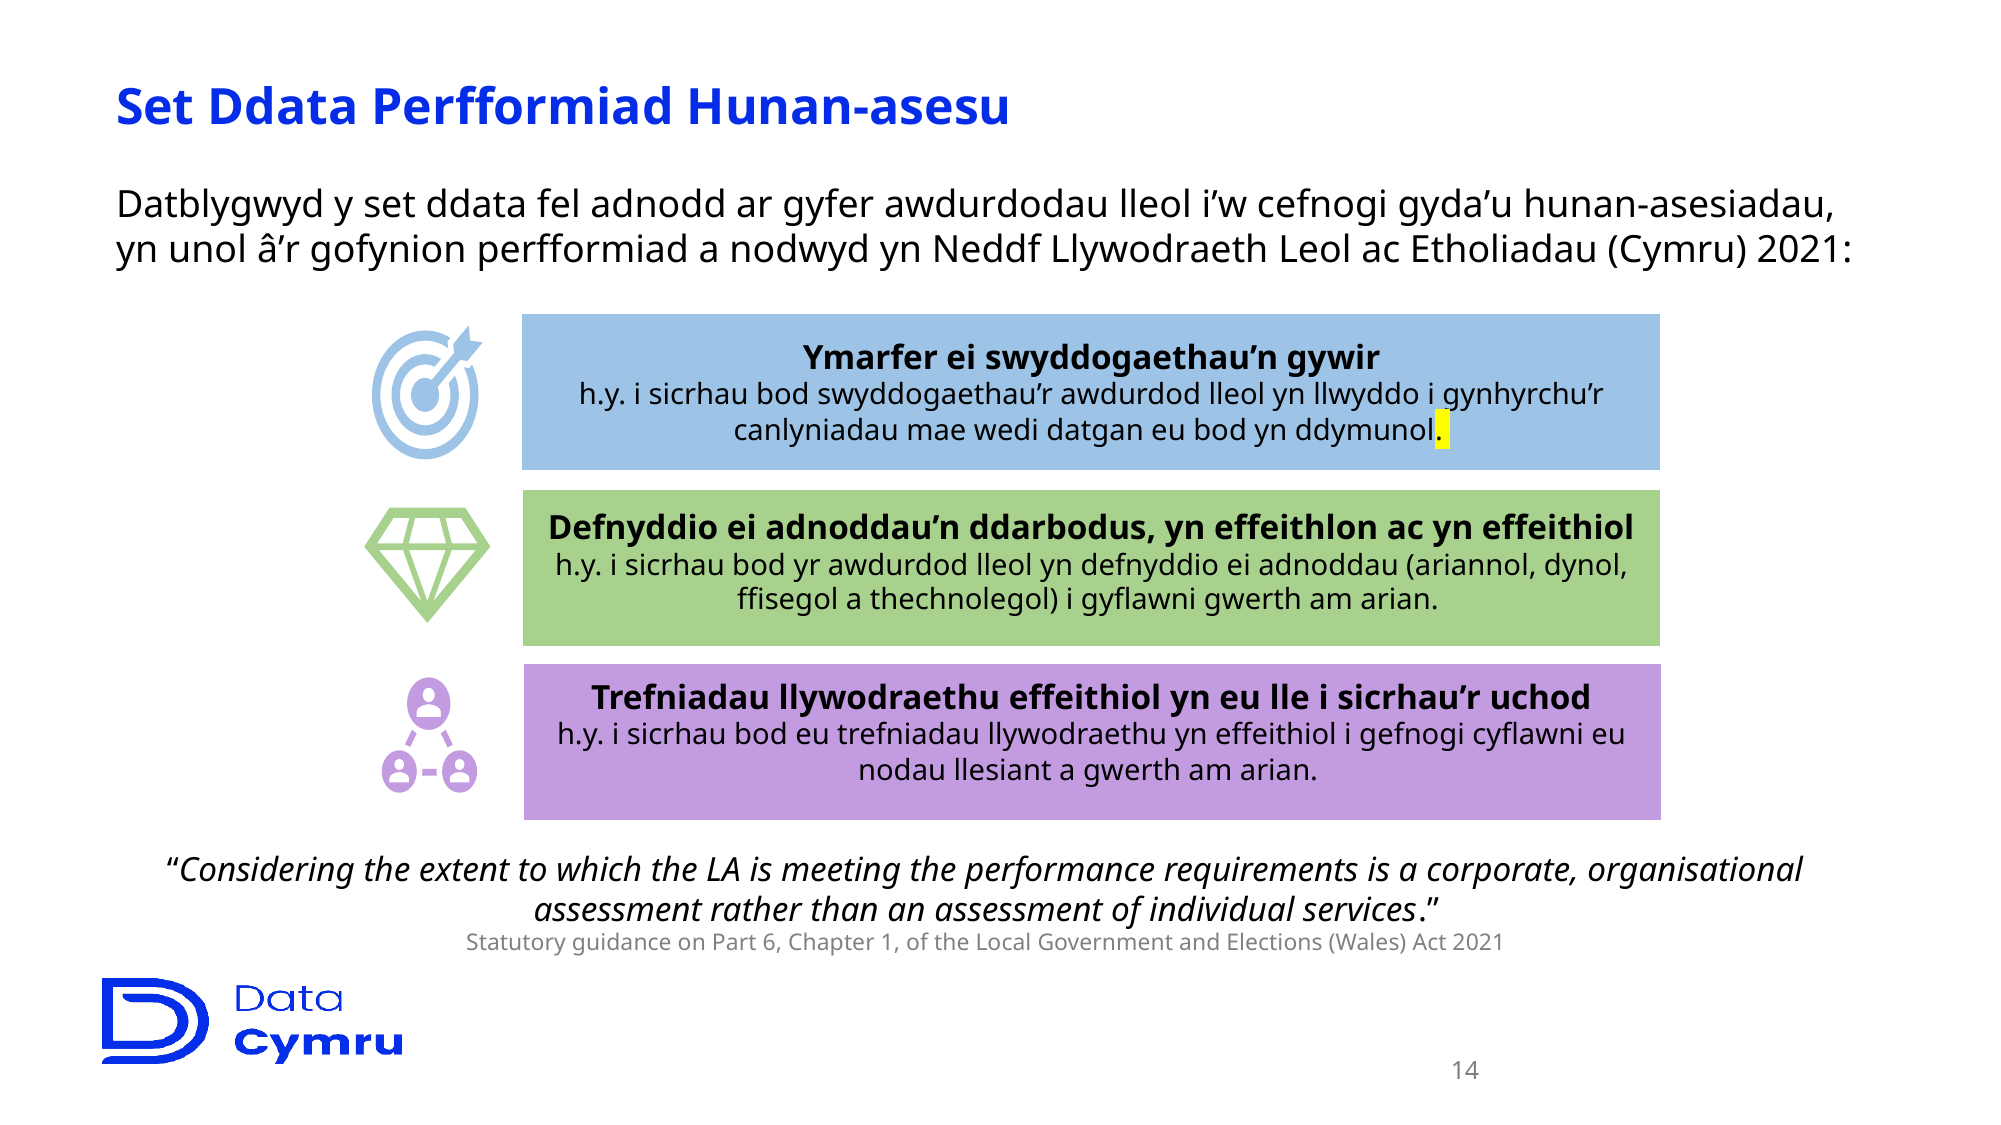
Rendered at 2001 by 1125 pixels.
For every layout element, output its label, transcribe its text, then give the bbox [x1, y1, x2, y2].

text_box Ymarfer ei swyddogaethau’n gywir h.y. i sicrhau bod swyddogaethau’r awdurdod lleol yn llwyddo i gynhyrchu’r canlyniadau mae wedi datgan eu bod yn ddymunol. [524, 328, 1660, 455]
text_box [523, 490, 1660, 646]
picture [359, 481, 496, 646]
text_box 14 [1435, 1046, 1903, 1083]
text_box Defnyddio ei adnoddau’n ddarbodus, yn effeithlon ac yn effeithiol h.y. i sicrhau bod yr awdurdod lleol yn defnyddio ei adnoddau (ariannol, dynol, ffisegol a thechnolegol) i gyflawni gwerth am arian. [524, 498, 1660, 625]
text_box [524, 664, 1661, 820]
text_box “Considering the extent to which the LA is meeting the performance requirements is a corporate, organisational assessment rather than an assessment of individual services.” Statutory guidance on Part 6, Chapter 1, of the Local Government and Elections (Wales) Act 2021 [101, 840, 1872, 965]
title Set Ddata Perfformiad Hunan-asesu [101, 41, 1899, 168]
picture [361, 652, 498, 818]
text_box Trefniadau llywodraethu effeithiol yn eu lle i sicrhau’r uchod h.y. i sicrhau bod eu trefniadau llywodraethu yn effeithiol i gefnogi cyflawni eu nodau llesiant a gwerth am arian. [524, 668, 1660, 794]
text_box [522, 314, 1660, 470]
list Datblygwyd y set ddata fel adnodd ar gyfer awdurdodau lleol i’w cefnogi gyda’u hunan-asesiadau, yn unol â’r gofynion perfformiad a nodwyd yn Neddf Llywodraeth Leol ac Etholiadau (Cymru) 2021: [101, 172, 1872, 306]
picture [359, 310, 496, 475]
